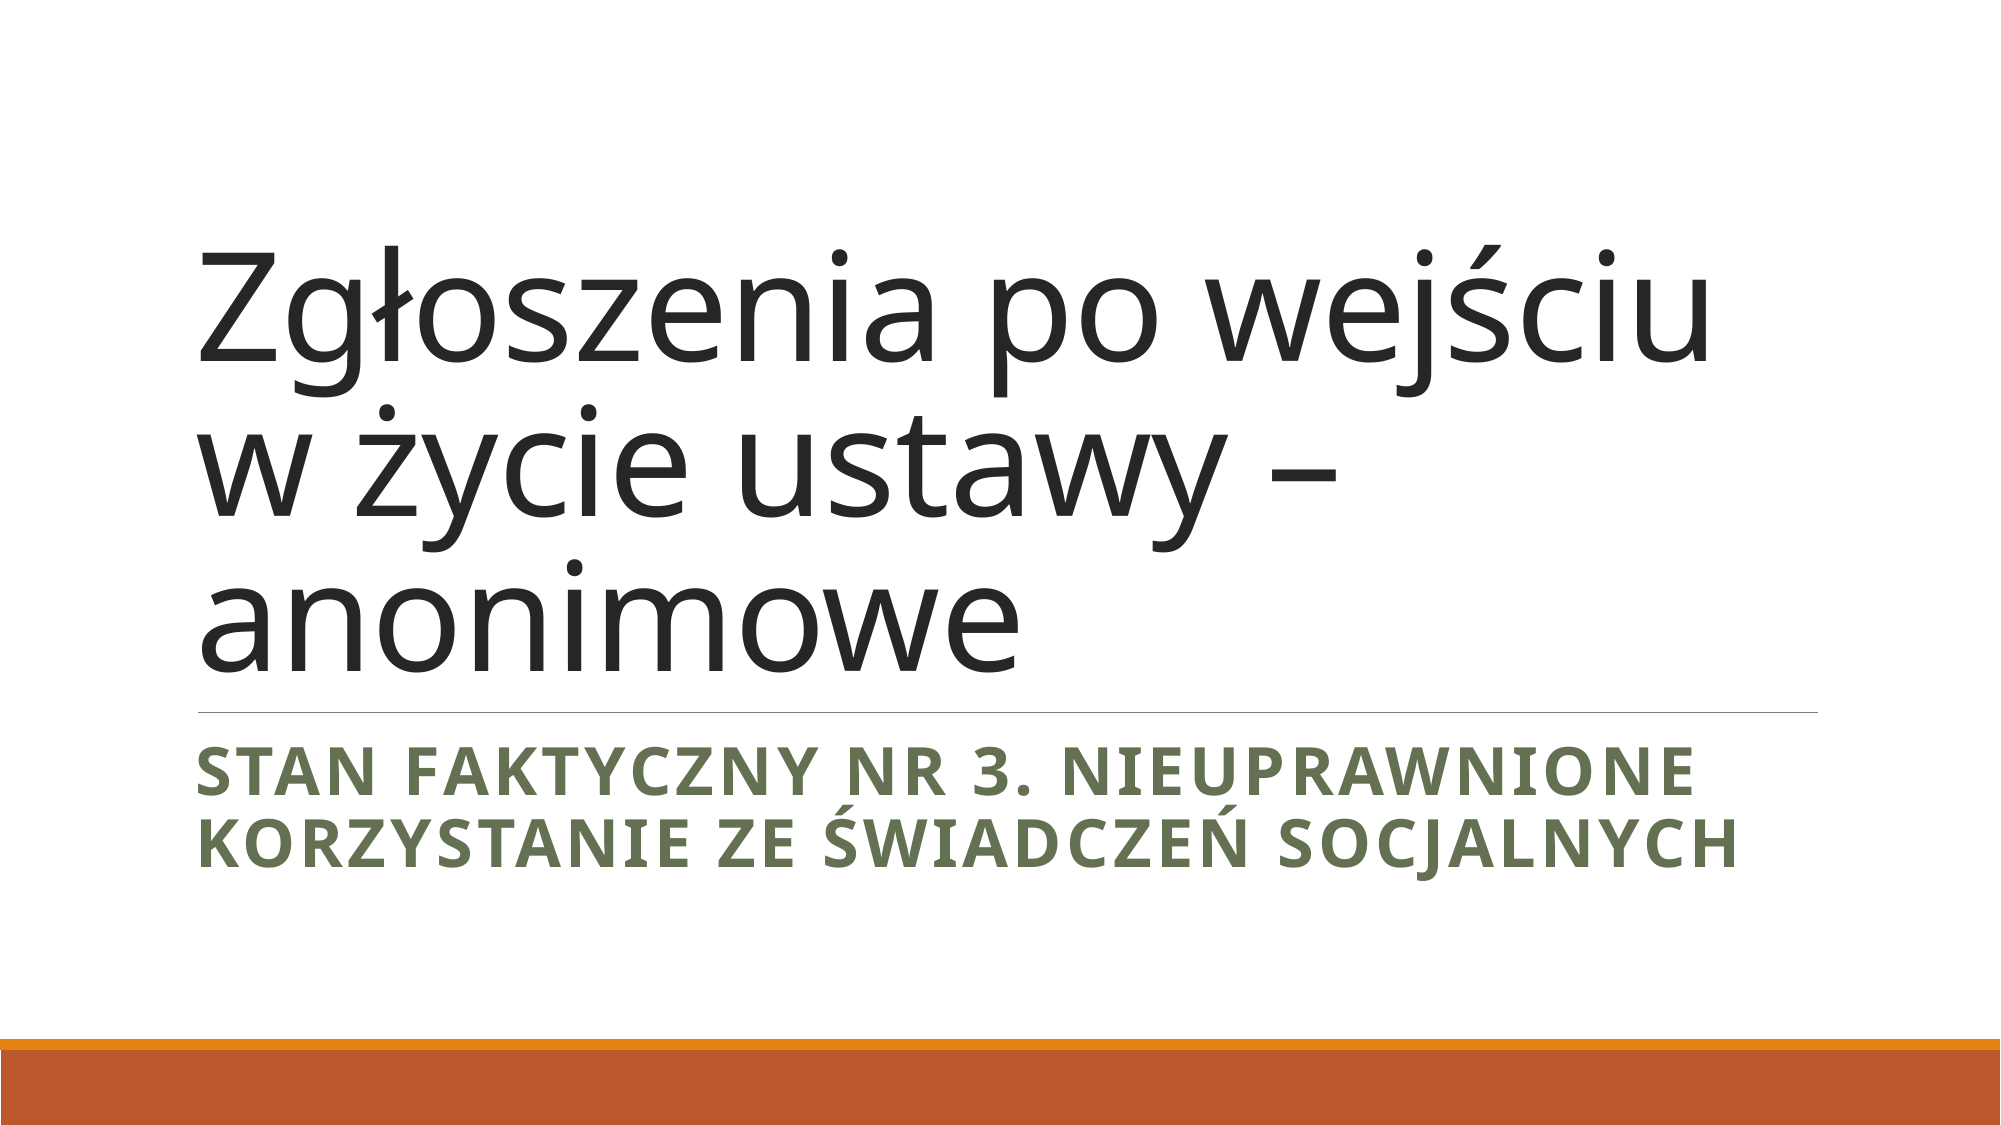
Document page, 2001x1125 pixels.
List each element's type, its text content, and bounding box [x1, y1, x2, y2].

title Zgłoszenia po wejściu w życie ustawy – anonimowe [180, 124, 1831, 710]
list Stan faktyczny nr 3. Nieuprawnione korzystanie ze świadczeń socjalnych [180, 730, 1831, 919]
